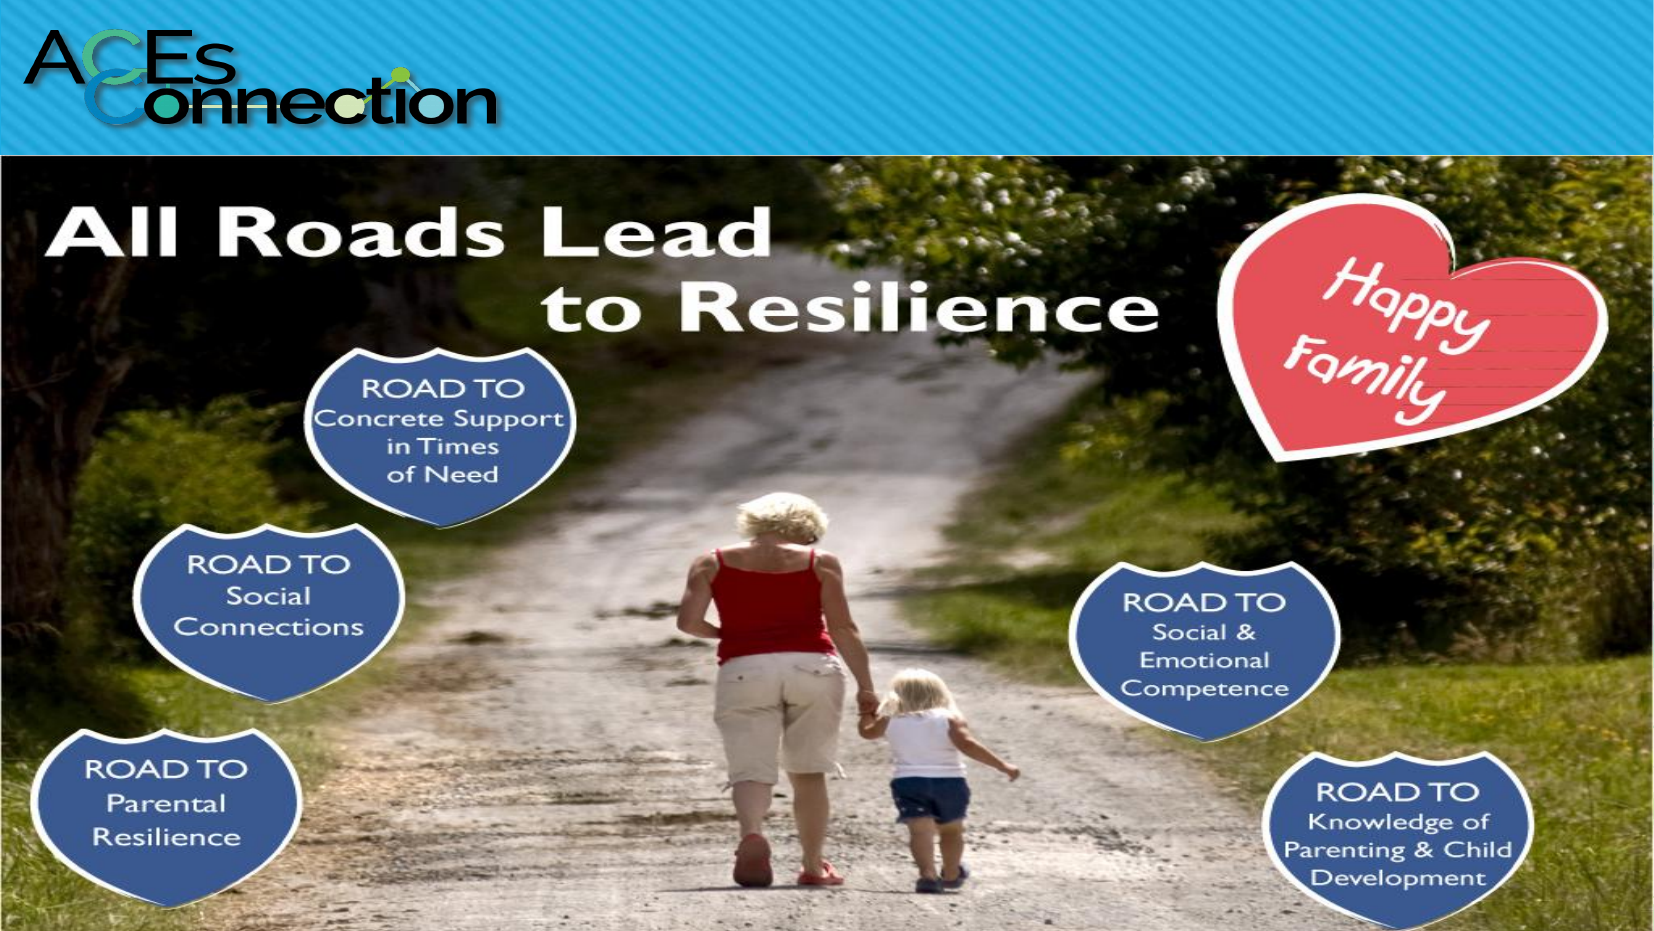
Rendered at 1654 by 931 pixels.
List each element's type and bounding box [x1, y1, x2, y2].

picture [0, 9, 1654, 931]
text_box [1, 0, 1652, 155]
